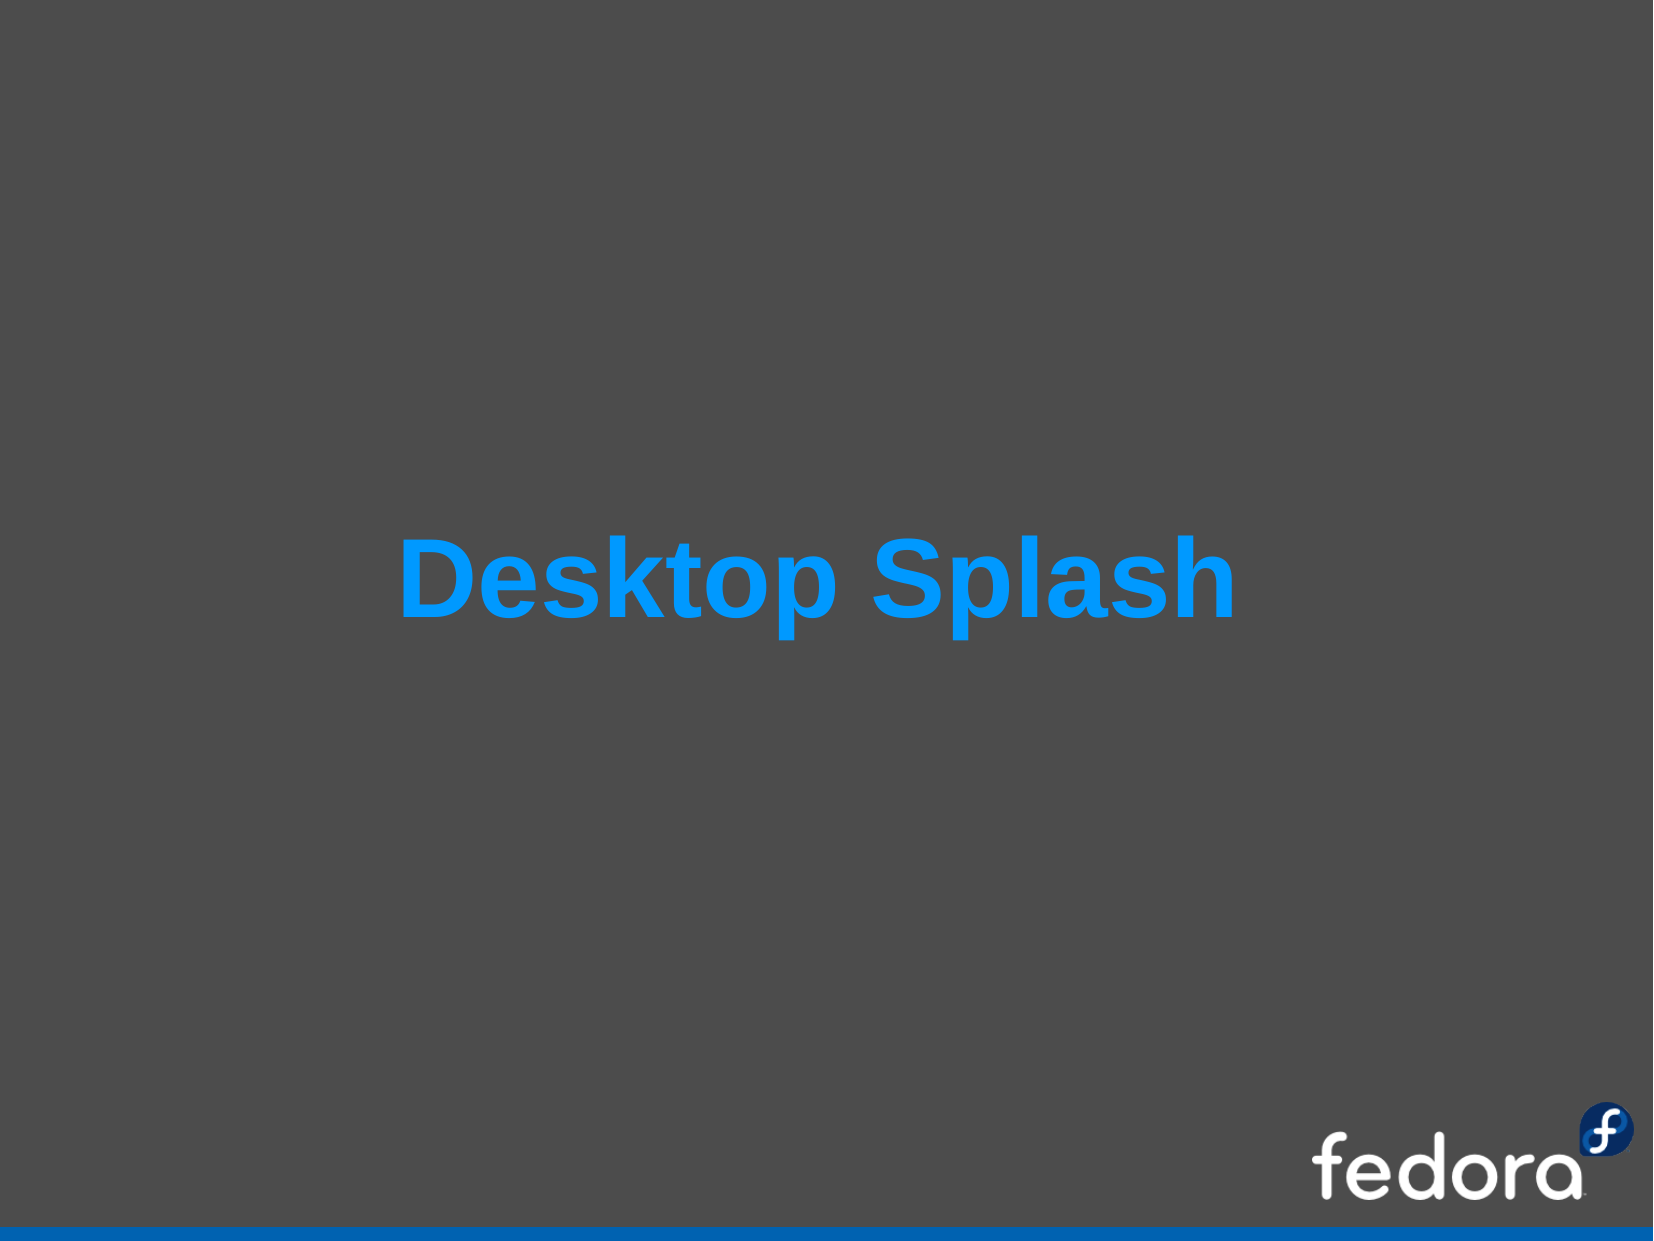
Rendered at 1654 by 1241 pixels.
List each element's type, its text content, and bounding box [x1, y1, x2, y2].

title Desktop Splash [112, 75, 1524, 1082]
picture [1312, 1102, 1634, 1200]
